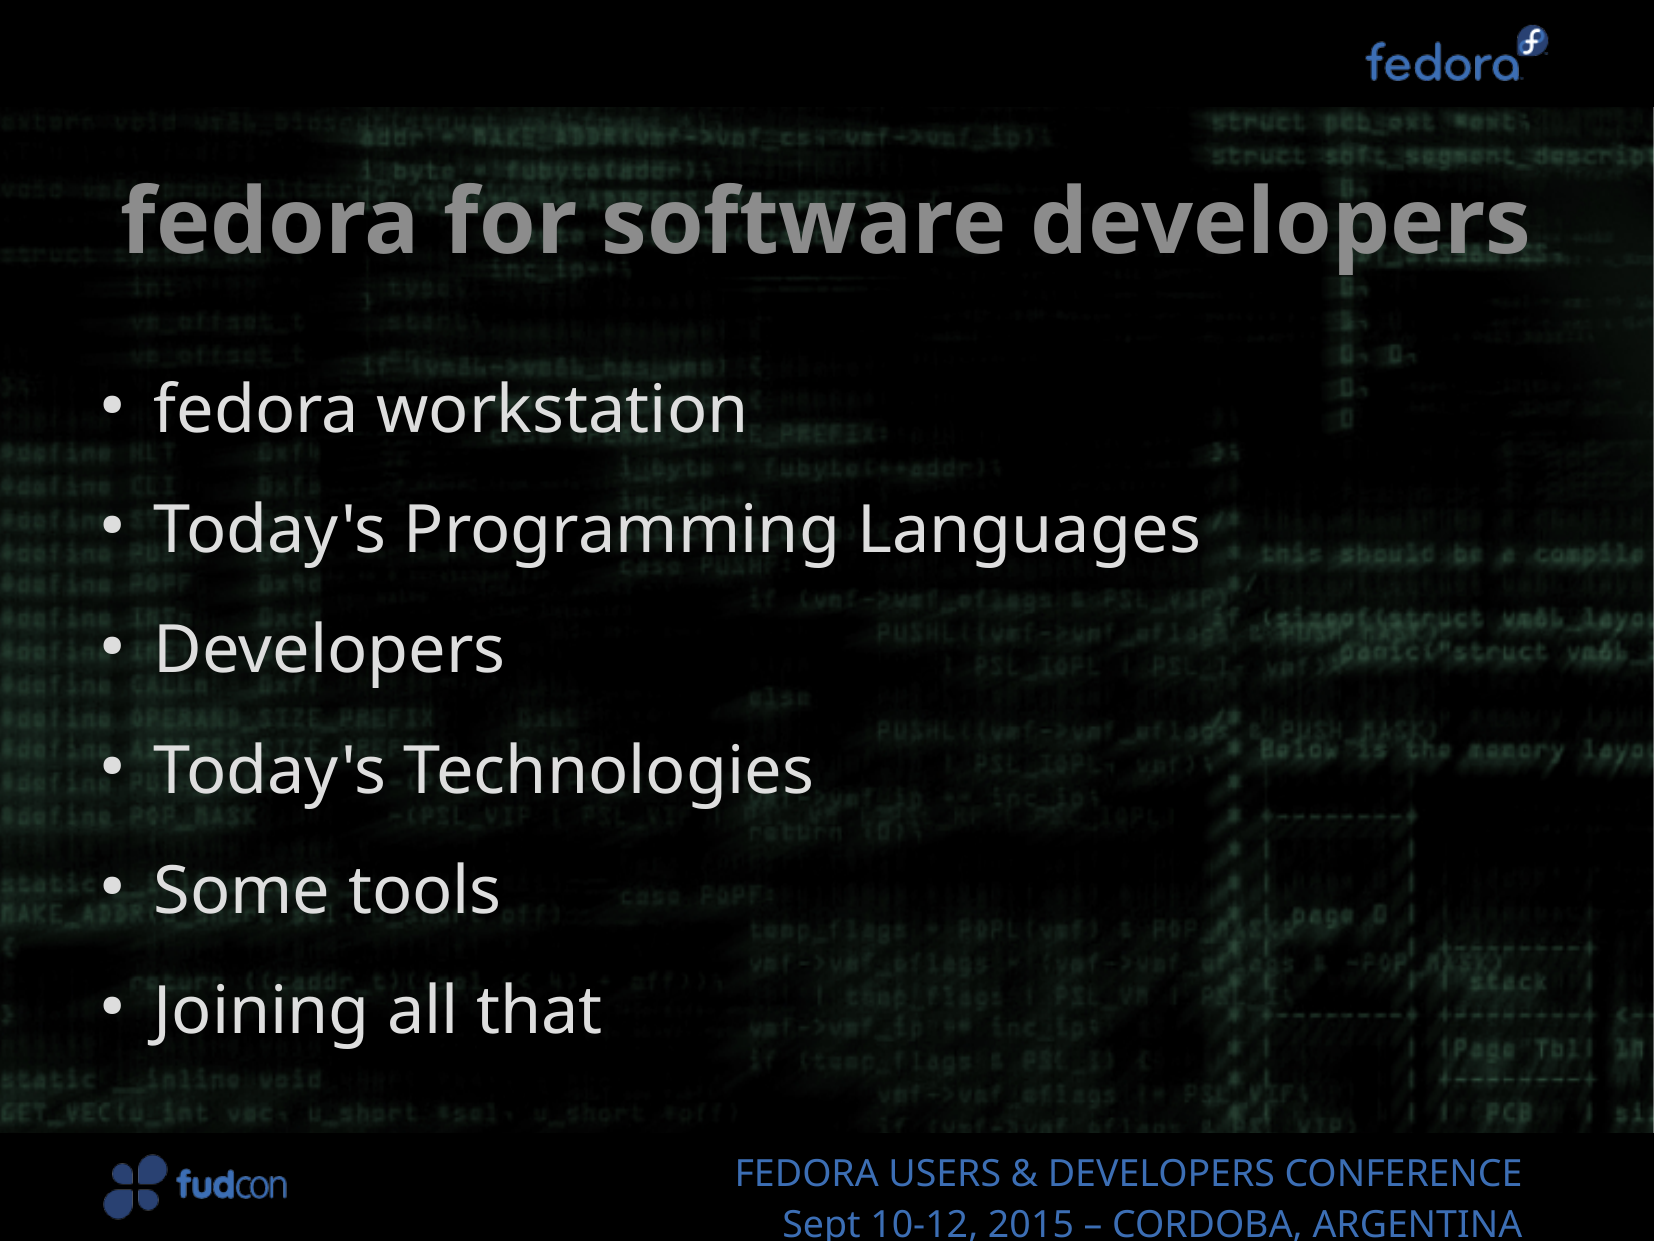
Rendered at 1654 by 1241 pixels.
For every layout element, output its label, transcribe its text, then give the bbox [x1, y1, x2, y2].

picture [0, 0, 1654, 1241]
list fedora workstation Today's Programming Languages Developers Today's Technologies Some tools Joining all that [82, 361, 1571, 1081]
title fedora for software developers [82, 114, 1571, 322]
